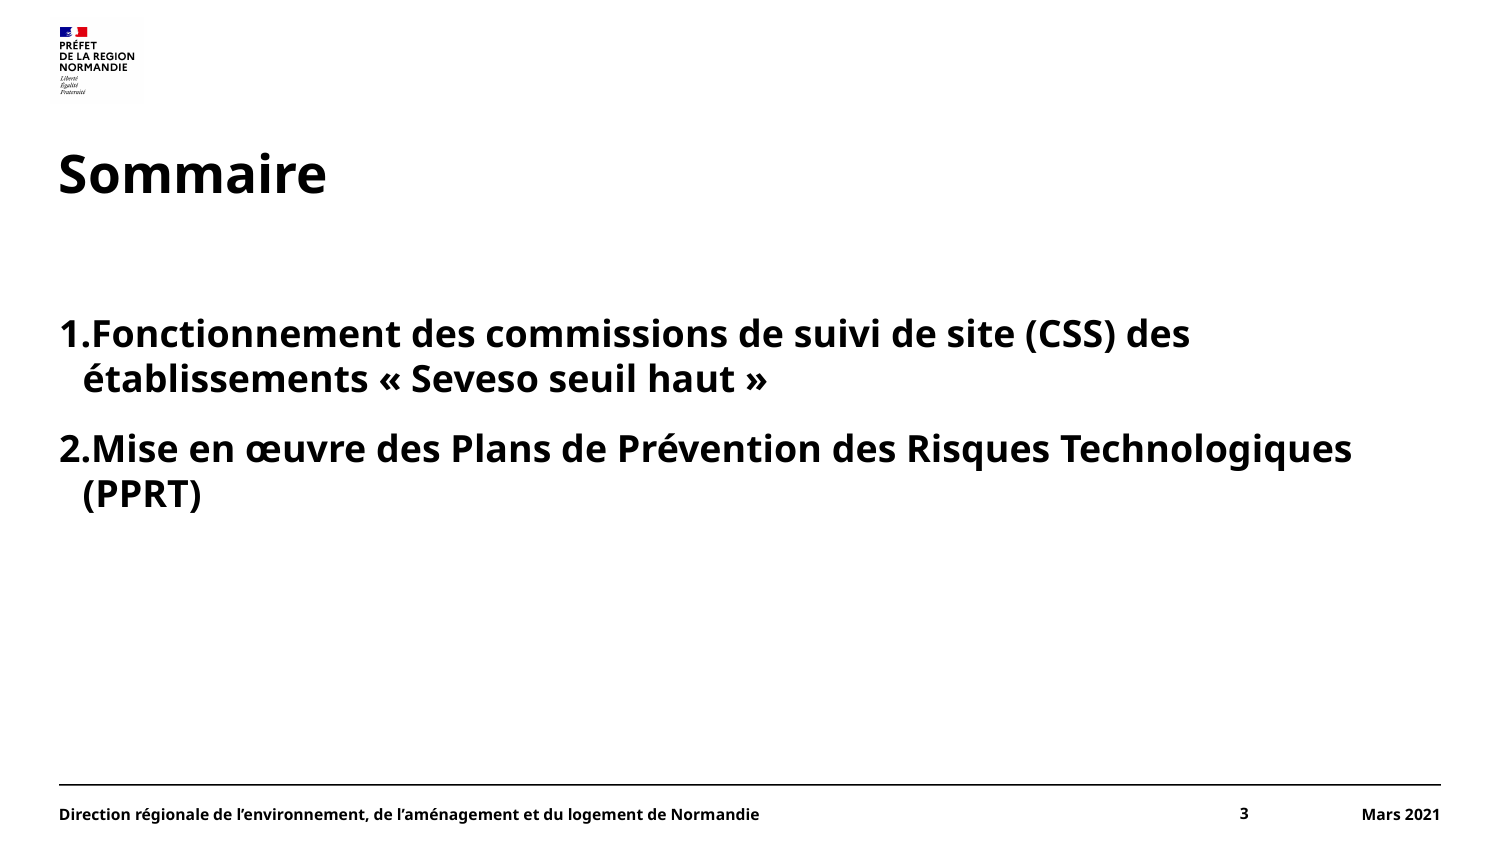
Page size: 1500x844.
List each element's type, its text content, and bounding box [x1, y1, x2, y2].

slide_number Mars 2021 [1249, 784, 1441, 844]
picture [50, 17, 144, 104]
footer Direction régionale de l’environnement, de l’aménagement et du logement de Normandie [59, 784, 1027, 844]
list Fonctionnement des commissions de suivi de site (CSS) des établissements « Seveso seuil haut » Mise en œuvre des Plans de Prévention des Risques Technologiques (PPRT) [59, 310, 1400, 726]
title Sommaire [59, 147, 1441, 266]
slide_number 27 [1027, 784, 1249, 844]
